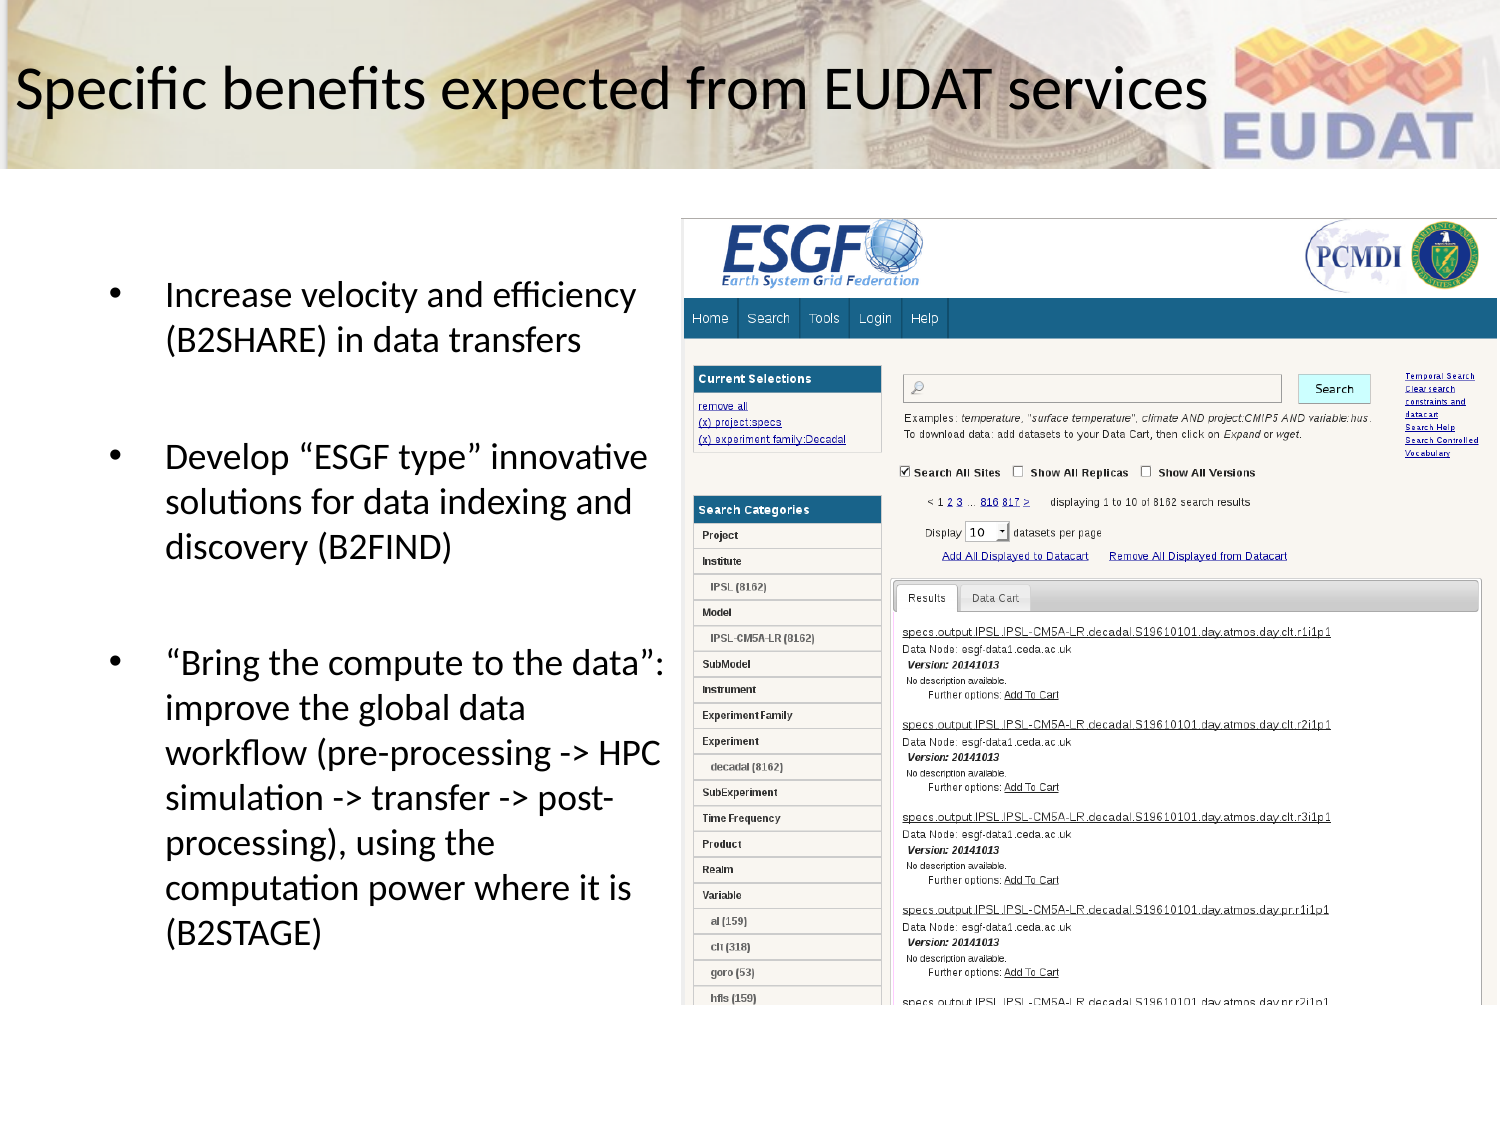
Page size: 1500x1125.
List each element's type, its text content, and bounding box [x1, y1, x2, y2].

picture [681, 218, 1497, 1005]
title Specific benefits expected from EUDAT services [0, 0, 1350, 178]
list Increase velocity and efficiency (B2SHARE) in data transfers Develop “ESGF type” innovative solutions for data indexing and discovery (B2FIND) “Bring the compute to the data”: improve the global data workflow (pre-processing -> HPC simulation -> transfer -> post-processing), using the computation power where it is (B2STAGE) [75, 262, 681, 1005]
picture [1350, 0, 1500, 169]
